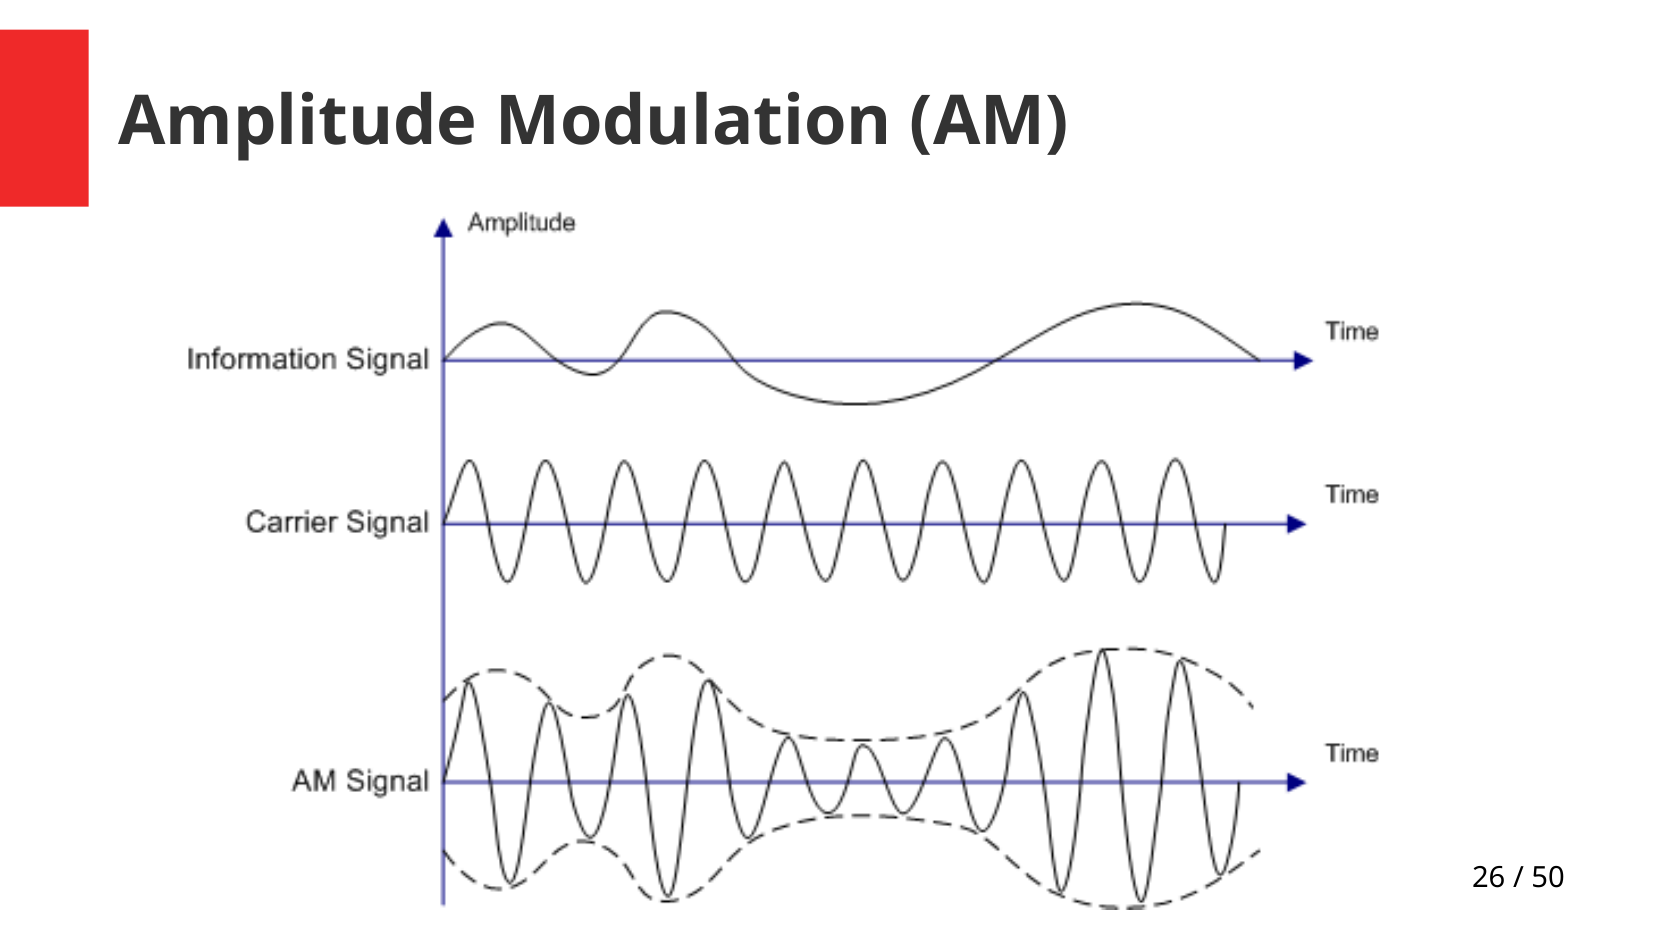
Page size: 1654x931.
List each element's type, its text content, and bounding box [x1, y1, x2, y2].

picture [187, 206, 1388, 910]
title Amplitude Modulation (AM) [118, 29, 1595, 207]
